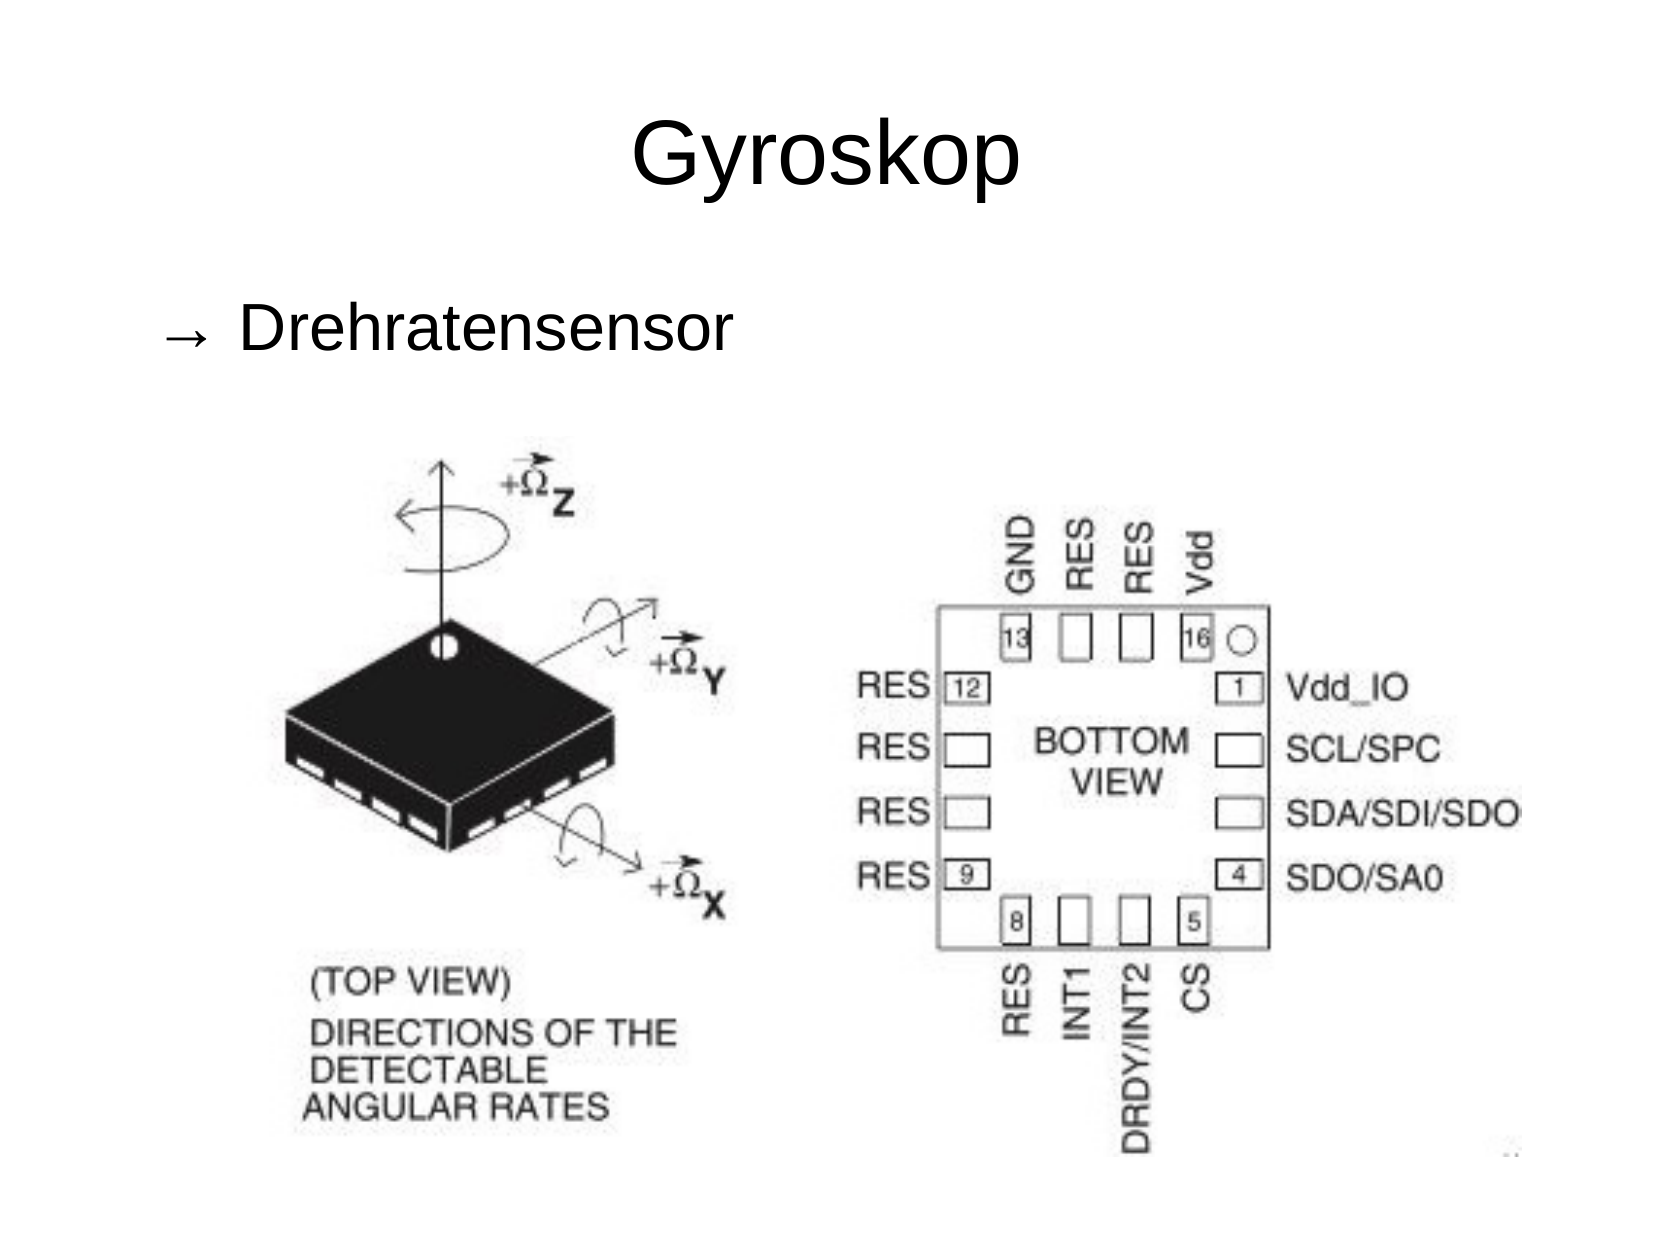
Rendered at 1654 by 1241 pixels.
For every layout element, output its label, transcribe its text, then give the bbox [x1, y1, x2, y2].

picture [132, 1010, 1522, 1157]
list → Drehratensensor [82, 290, 1571, 1010]
title Gyroskop [82, 49, 1571, 257]
